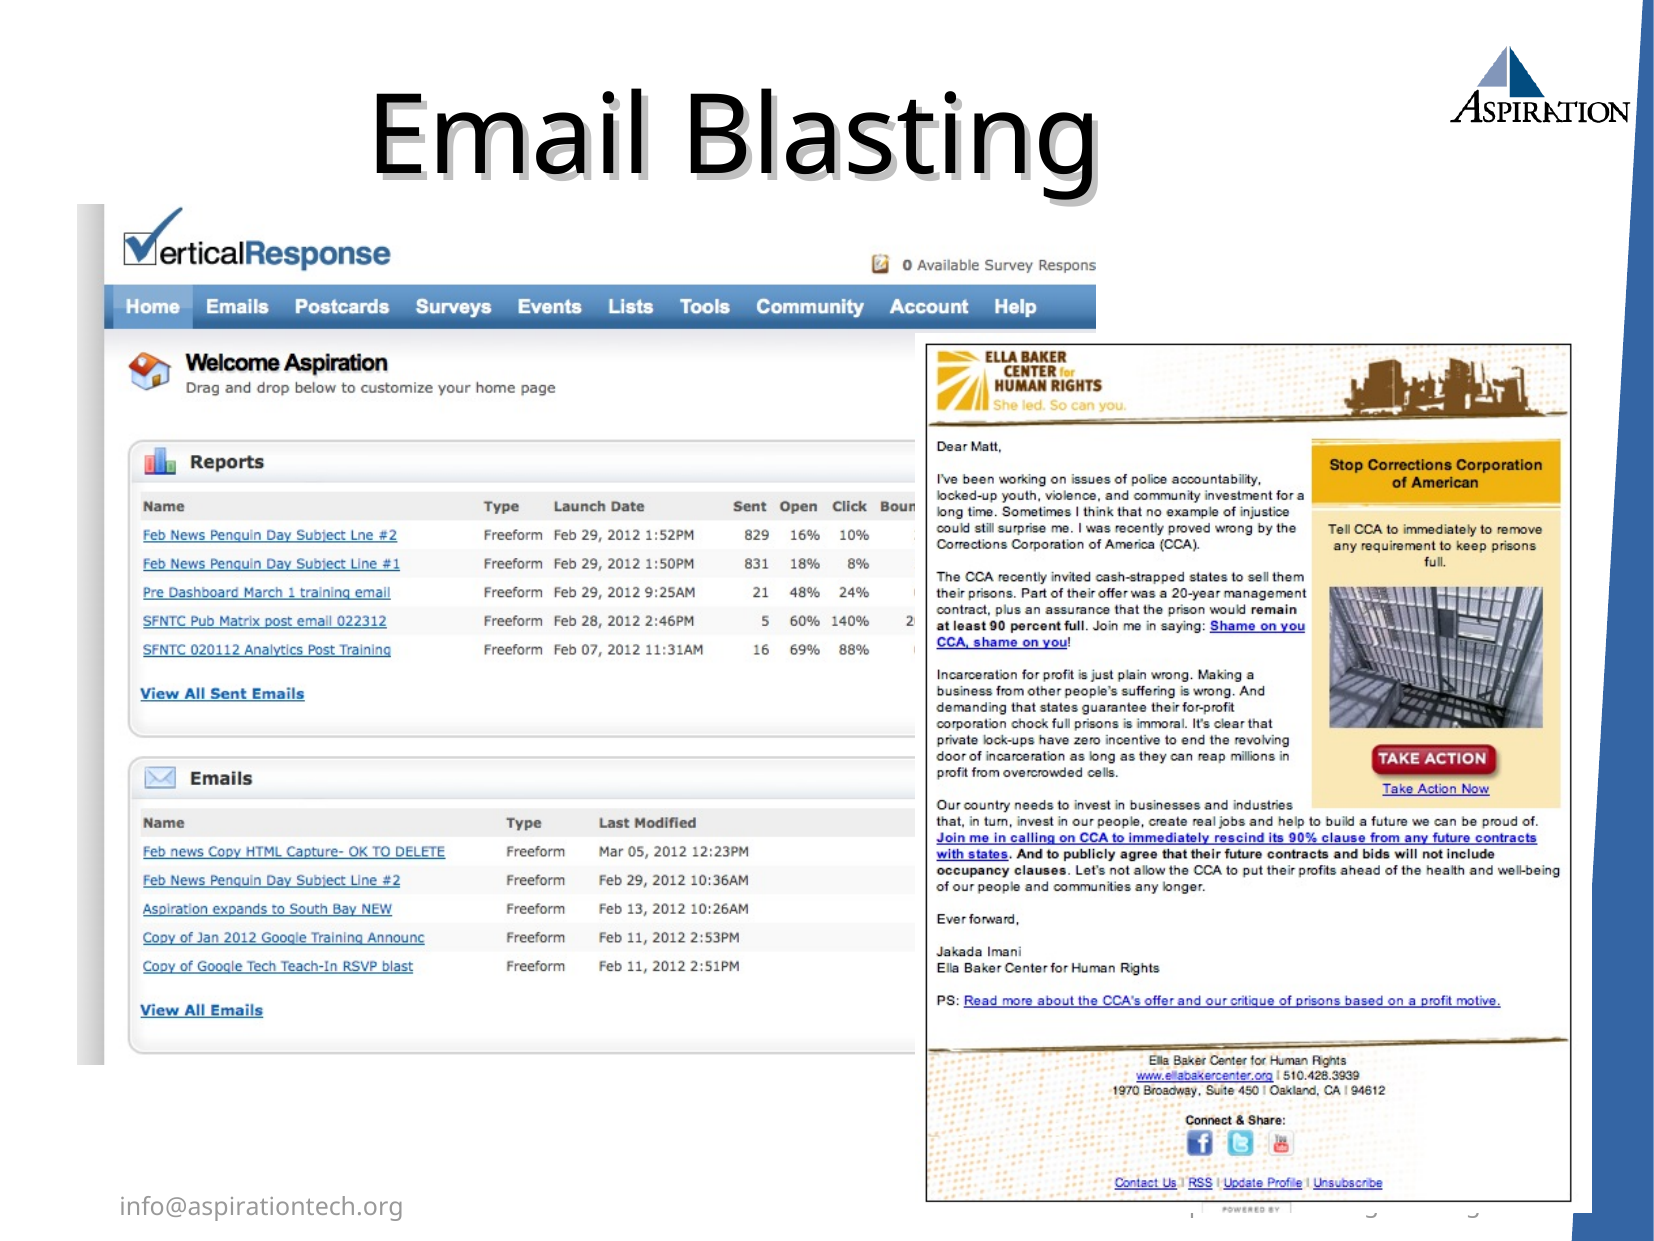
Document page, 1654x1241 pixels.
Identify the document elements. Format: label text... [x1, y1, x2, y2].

picture [1450, 46, 1631, 132]
picture [77, 227, 1592, 1213]
title Email Blasting [54, 21, 1415, 227]
